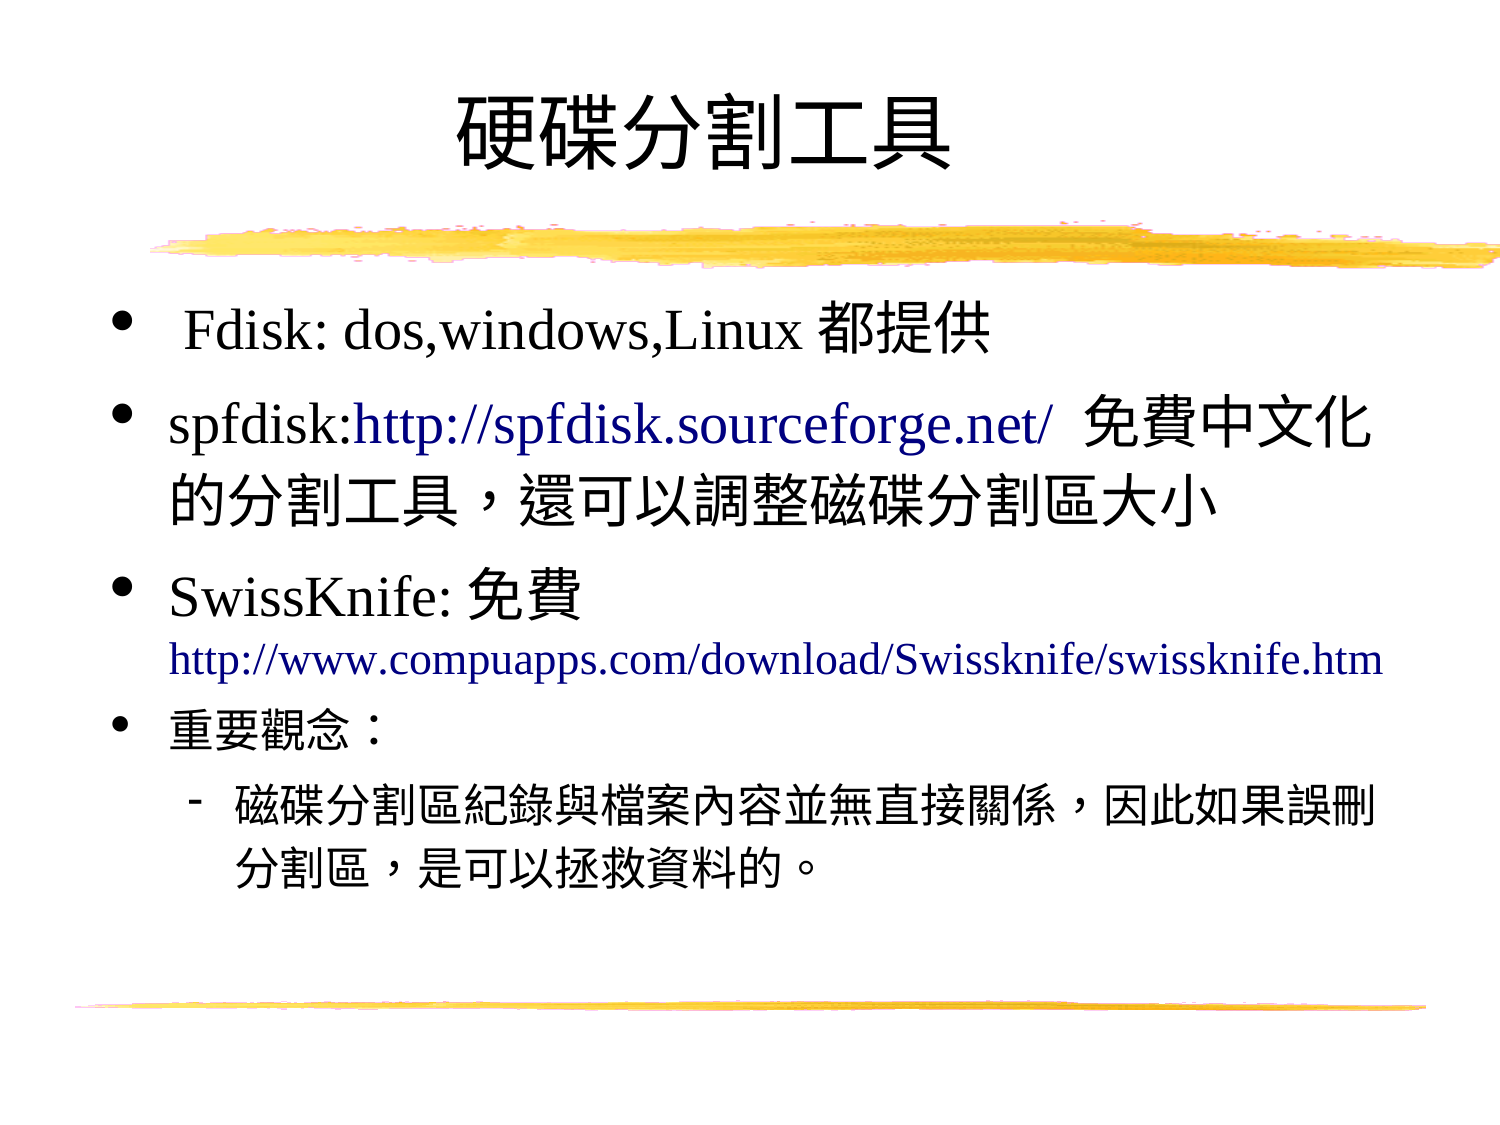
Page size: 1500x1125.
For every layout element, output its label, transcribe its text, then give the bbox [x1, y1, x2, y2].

picture [150, 215, 1500, 279]
picture [75, 999, 1426, 1013]
list Fdisk: dos,windows,Linux都提供 spfdisk:http://spfdisk.sourceforge.net/ 免費中文化的分割工具，還可以調整磁碟分割區大小 SwissKnife:免費 http://www.compuapps.com/download/Swissknife/swissknife.htm 重要觀念： 磁碟分割區紀錄與檔案內容並無直接關係，因此如果誤刪分割區，是可以拯救資料的。 [112, 287, 1388, 963]
title 硬碟分割工具 [66, 37, 1342, 225]
